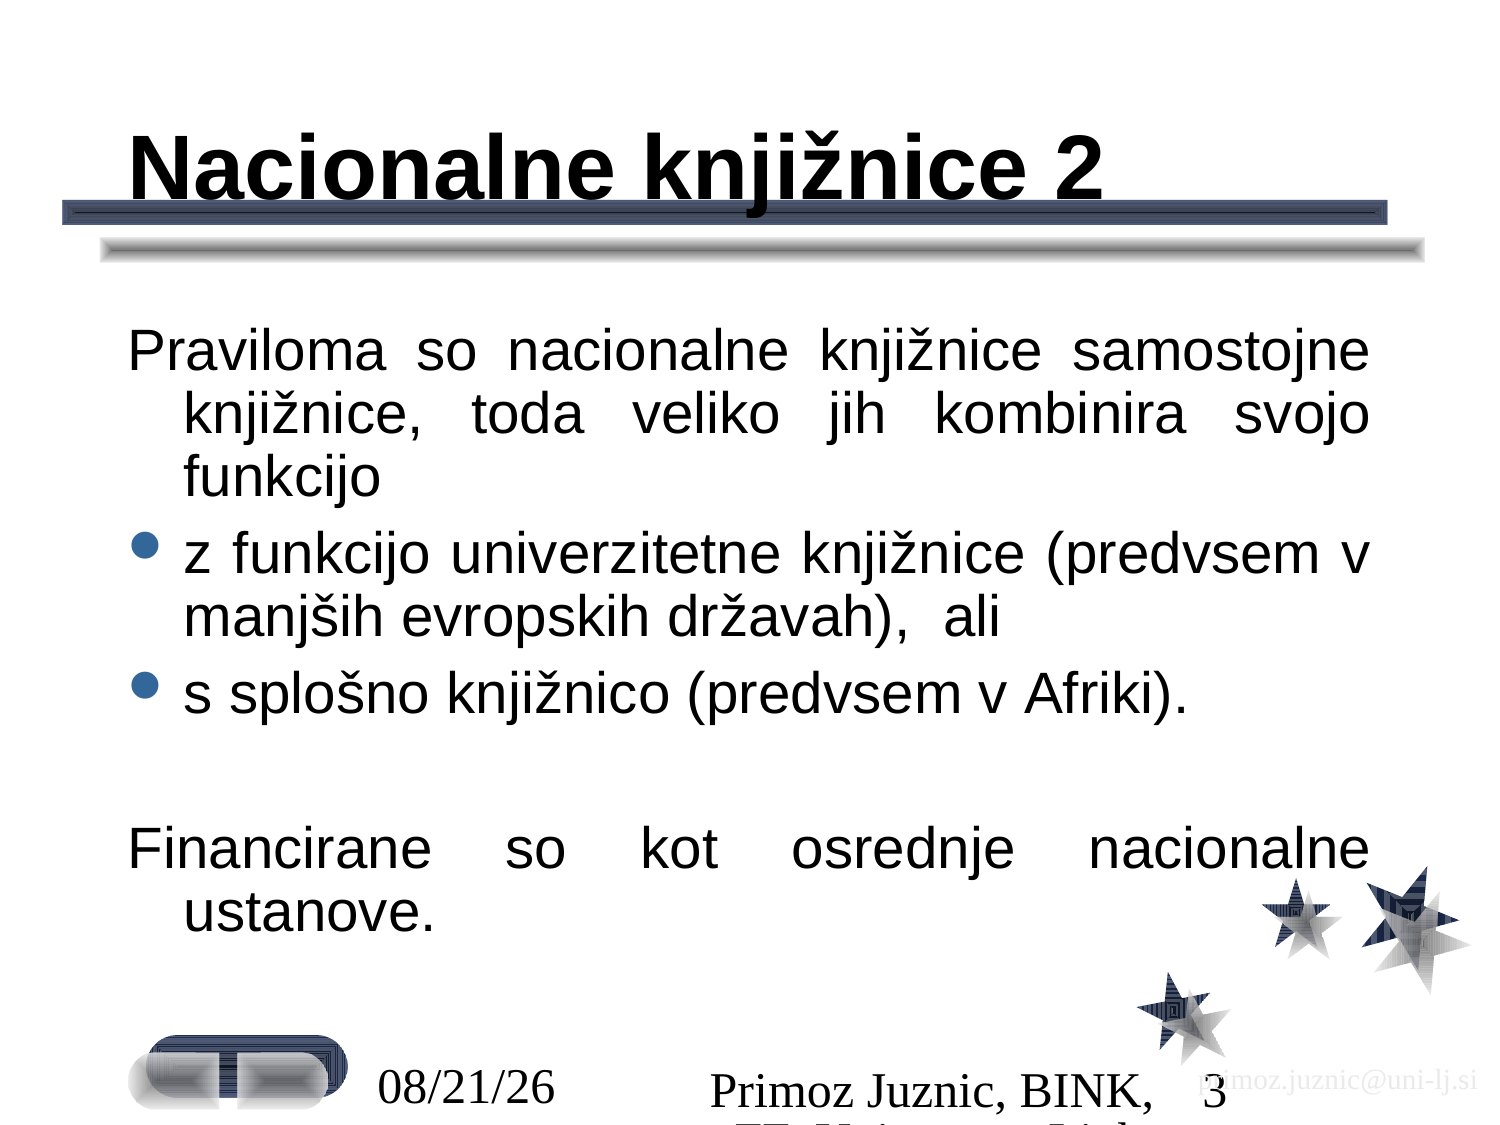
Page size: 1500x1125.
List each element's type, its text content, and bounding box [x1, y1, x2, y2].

list Praviloma so nacionalne knjižnice samostojne knjižnice, toda veliko jih kombinira svojo funkcijo z funkcijo univerzitetne knjižnice (predvsem v manjših evropskih državah), ali s splošno knjižnico (predvsem v Afriki). Financirane so kot osrednje nacionalne ustanove. [112, 312, 1388, 1030]
title Nacionalne knjižnice 2 [112, 37, 1388, 225]
